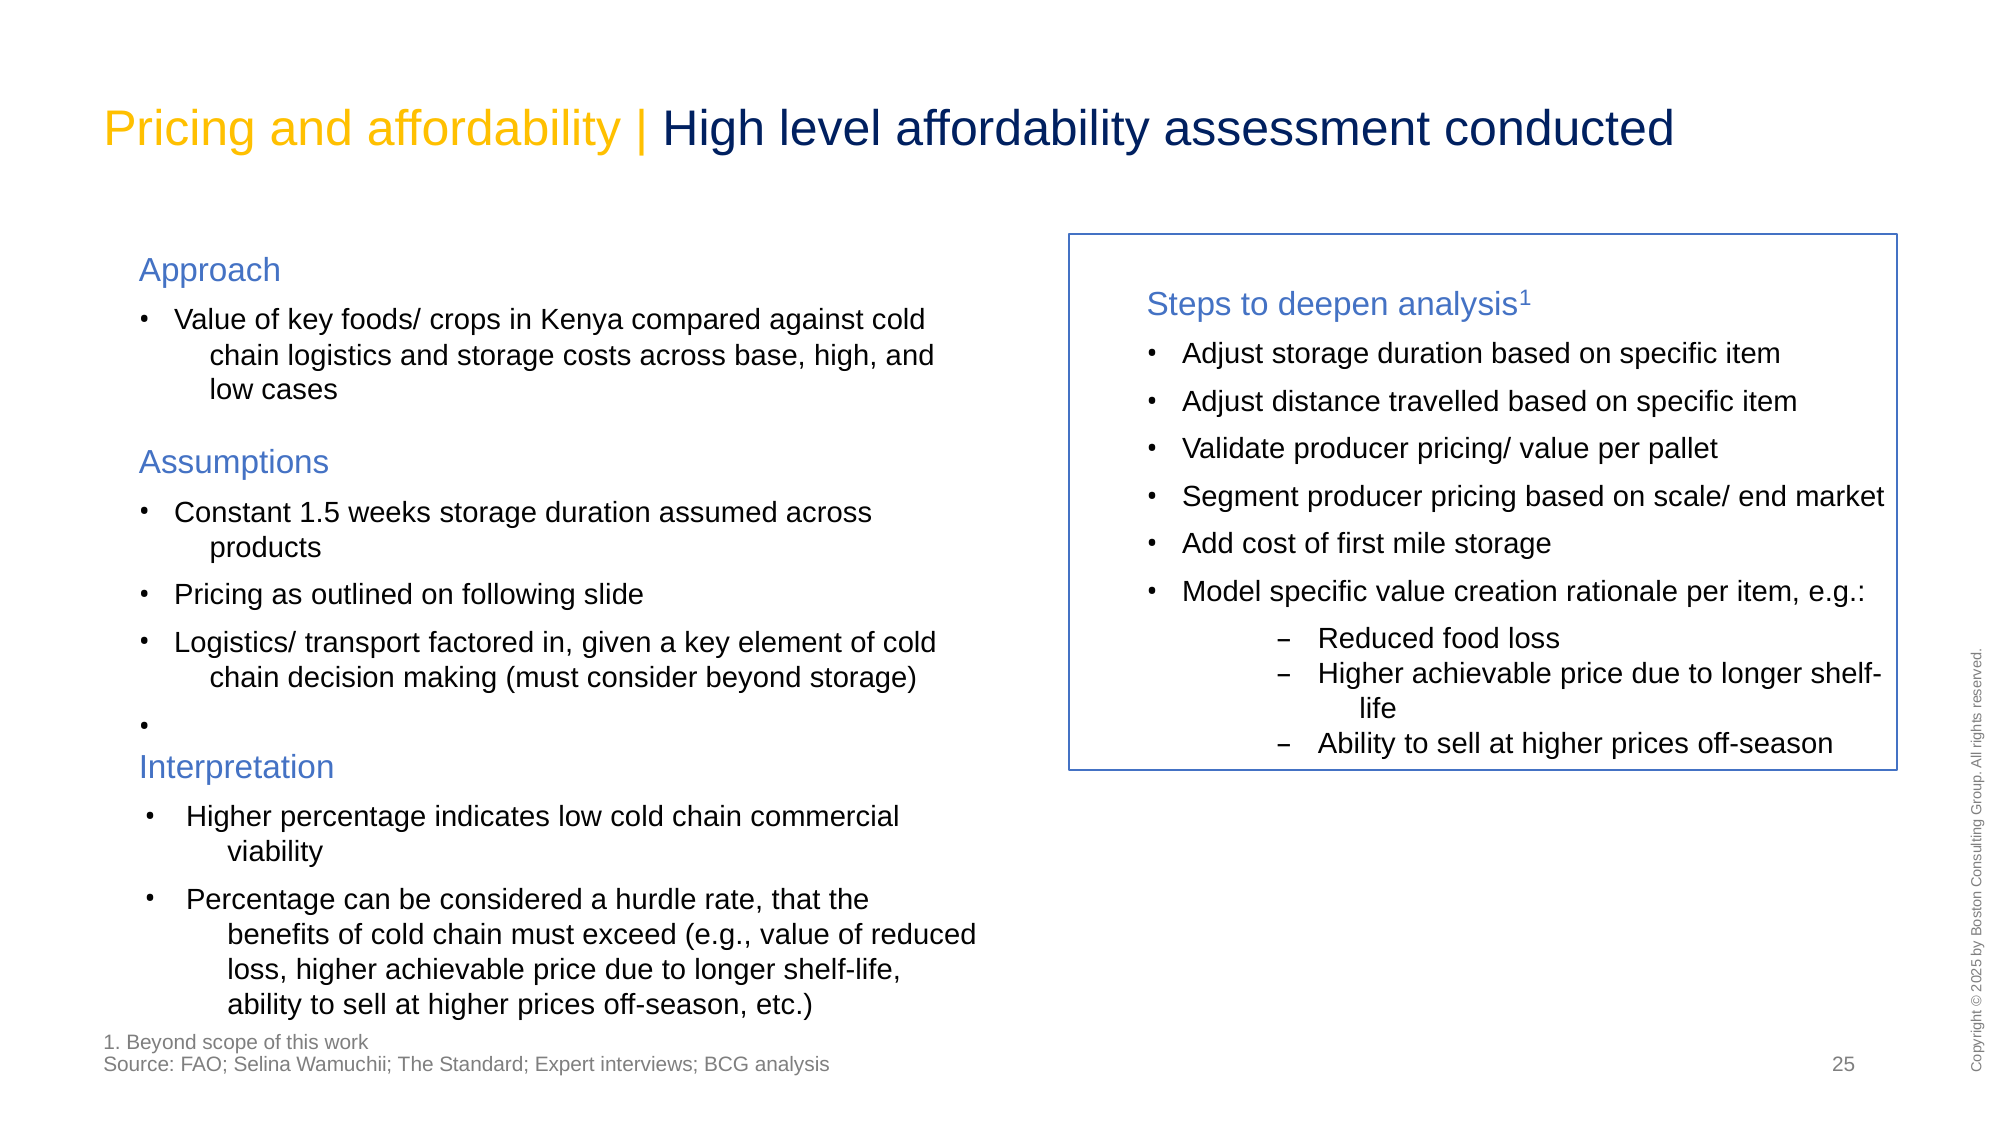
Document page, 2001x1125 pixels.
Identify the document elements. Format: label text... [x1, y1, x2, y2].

text_box Approach Value of key foods/ crops in Kenya compared against cold chain logistics and storage costs across base, high, and low cases Assumptions Constant 1.5 weeks storage duration assumed across products Pricing as outlined on following slide Logistics/ transport factored in, given a key element of cold chain decision making (must consider beyond storage) Interpretation Higher percentage indicates low cold chain commercial viability Percentage can be considered a hurdle rate, that the benefits of cold chain must exceed (e.g., value of reduced loss, higher achievable price due to longer shelf-life, ability to sell at higher prices off-season, etc.) [103, 248, 981, 949]
text_box 1. Beyond scope of this work Source: FAO; Selina Wamuchii; The Standard; Expert interviews; BCG analysis [103, 1031, 1585, 1076]
title Pricing and affordability | High level affordability assessment conducted [103, 102, 1897, 157]
text_box Steps to deepen analysis1 Adjust storage duration based on specific item Adjust distance travelled based on specific item Validate producer pricing/ value per pallet Segment producer pricing based on scale/ end market Add cost of first mile storage Model specific value creation rationale per item, e.g.: Reduced food loss Higher achievable price due to longer shelf-life Ability to sell at higher prices off-season [1111, 282, 1896, 739]
